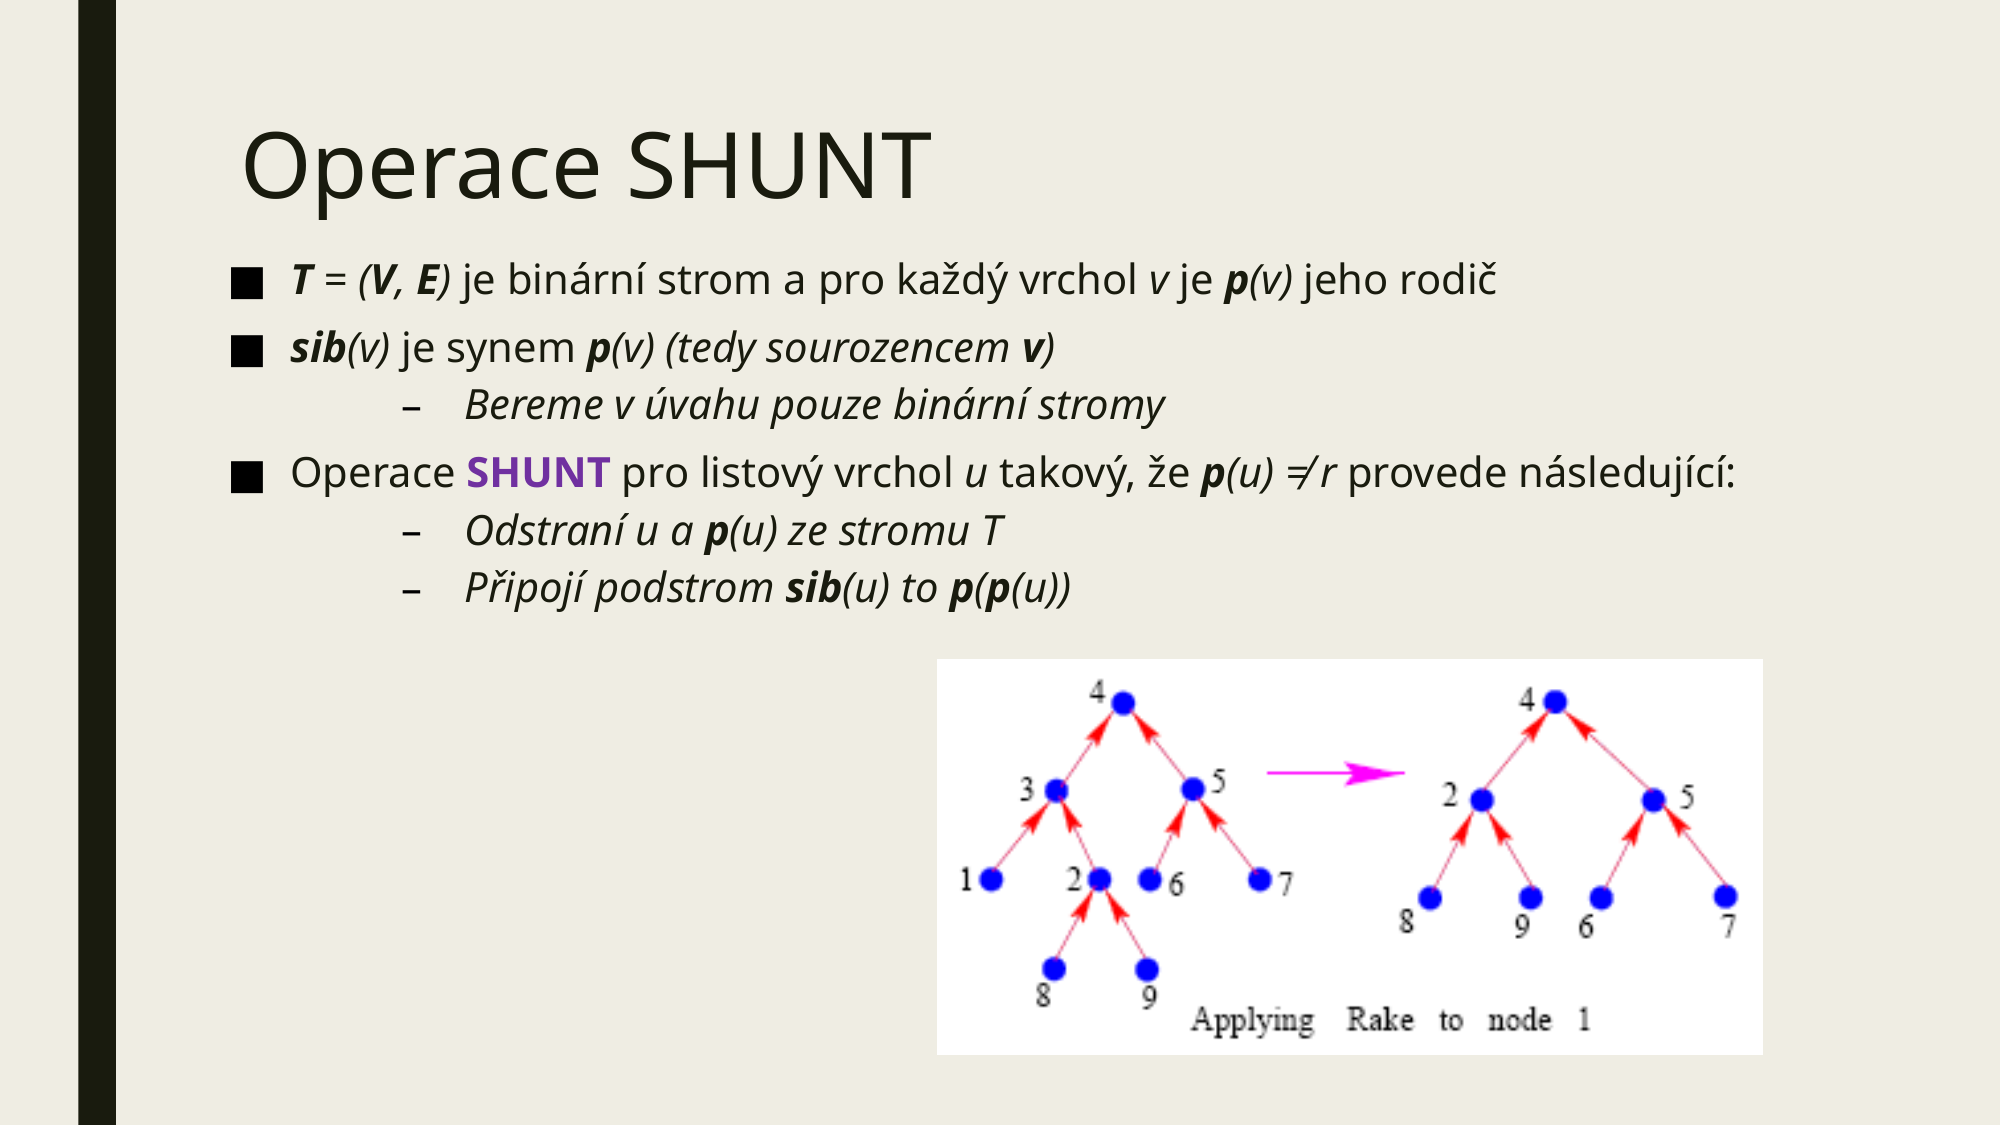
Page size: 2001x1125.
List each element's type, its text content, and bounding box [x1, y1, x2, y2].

list T = (V, E) je binární strom a pro každý vrchol v je p(v) jeho rodič sib(v) je synem p(v) (tedy sourozencem v) Bereme v úvahu pouze binární stromy Operace SHUNT pro listový vrchol u takový, že p(u) ≠ r provede následující: Odstraní u a p(u) ze stromu T Připojí podstrom sib(u) to p(p(u)) [212, 249, 1788, 837]
picture [937, 659, 1763, 1055]
title Operace SHUNT [225, 112, 1801, 357]
